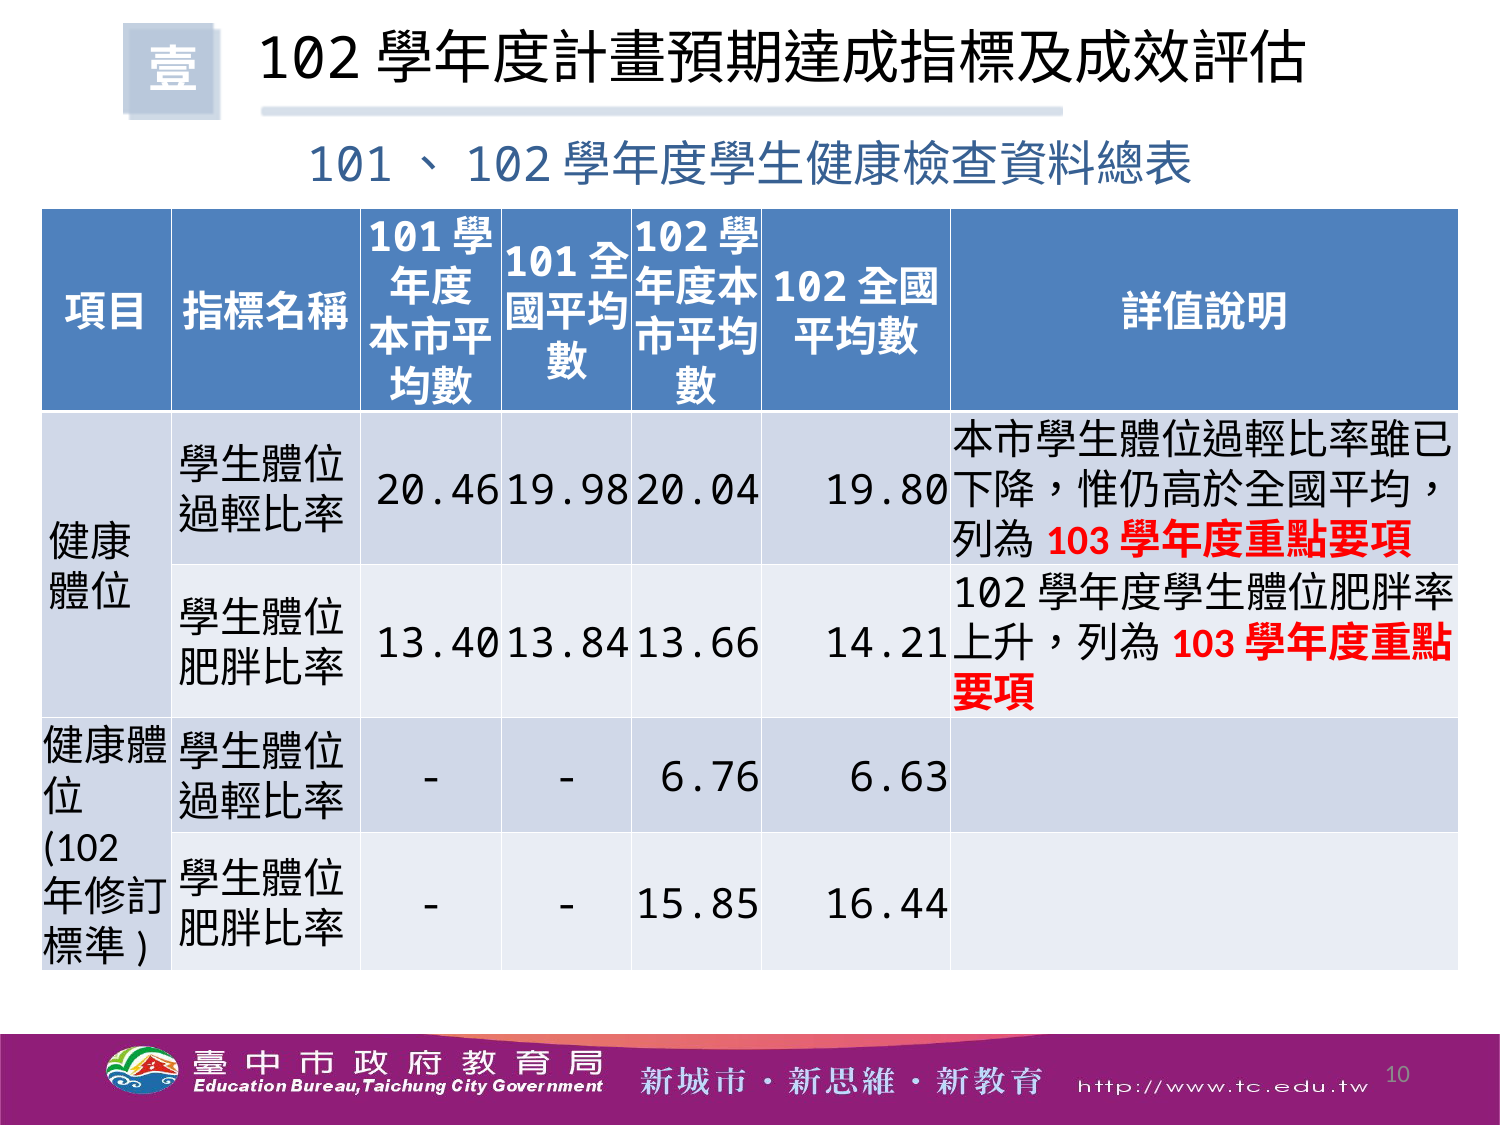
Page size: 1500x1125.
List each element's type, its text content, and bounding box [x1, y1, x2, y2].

picture [123, 23, 1063, 120]
text_box 102學年度計畫預期達成指標及成效評估 [241, 12, 1377, 99]
table_cell 學生體位肥胖比率 [172, 565, 360, 717]
table_cell - [502, 718, 631, 832]
list 101、102學年度學生健康檢查資料總表 [0, 125, 1500, 1024]
table_cell 20.46 [361, 413, 501, 564]
table_cell 健康體位(102年修訂標準) [42, 718, 171, 970]
table_cell - [361, 718, 501, 832]
text_box 壹 [134, 29, 199, 106]
table_header 項目 [42, 209, 171, 410]
table_cell 13.84 [502, 565, 631, 717]
table_cell 本市學生體位過輕比率雖已下降，惟仍高於全國平均，列為103學年度重點要項 [951, 413, 1458, 564]
text_box <number> [1074, 1042, 1426, 1103]
table_header 指標名稱 [172, 209, 360, 410]
table_cell 16.44 [762, 833, 950, 970]
table_cell 學生體位肥胖比率 [172, 833, 360, 970]
picture [0, 1034, 1500, 1125]
table_header 101學年度 本市平均數 [361, 209, 501, 410]
table_cell 6.63 [762, 718, 950, 832]
table_cell 19.80 [762, 413, 950, 564]
table_header 102全國平均數 [762, 209, 950, 410]
table_cell [951, 718, 1458, 832]
table_cell - [361, 833, 501, 970]
table_cell 15.85 [632, 833, 761, 970]
table_cell 14.21 [762, 565, 950, 717]
table_cell 20.04 [632, 413, 761, 564]
table_cell 學生體位過輕比率 [172, 718, 360, 832]
table_cell 學生體位過輕比率 [172, 413, 360, 564]
table_cell 6.76 [632, 718, 761, 832]
table_cell [951, 833, 1458, 970]
table_cell 19.98 [502, 413, 631, 564]
table_cell - [502, 833, 631, 970]
table_cell 102學年度學生體位肥胖率上升，列為103學年度重點要項 [951, 565, 1458, 717]
table_header 詳值說明 [951, 209, 1458, 410]
table_cell 13.66 [632, 565, 761, 717]
table_header 102學年度本市平均數 [632, 209, 761, 410]
table_cell 健康 體位 [42, 413, 171, 717]
table_header 101全國平均數 [502, 209, 631, 410]
table_cell 13.40 [361, 565, 501, 717]
